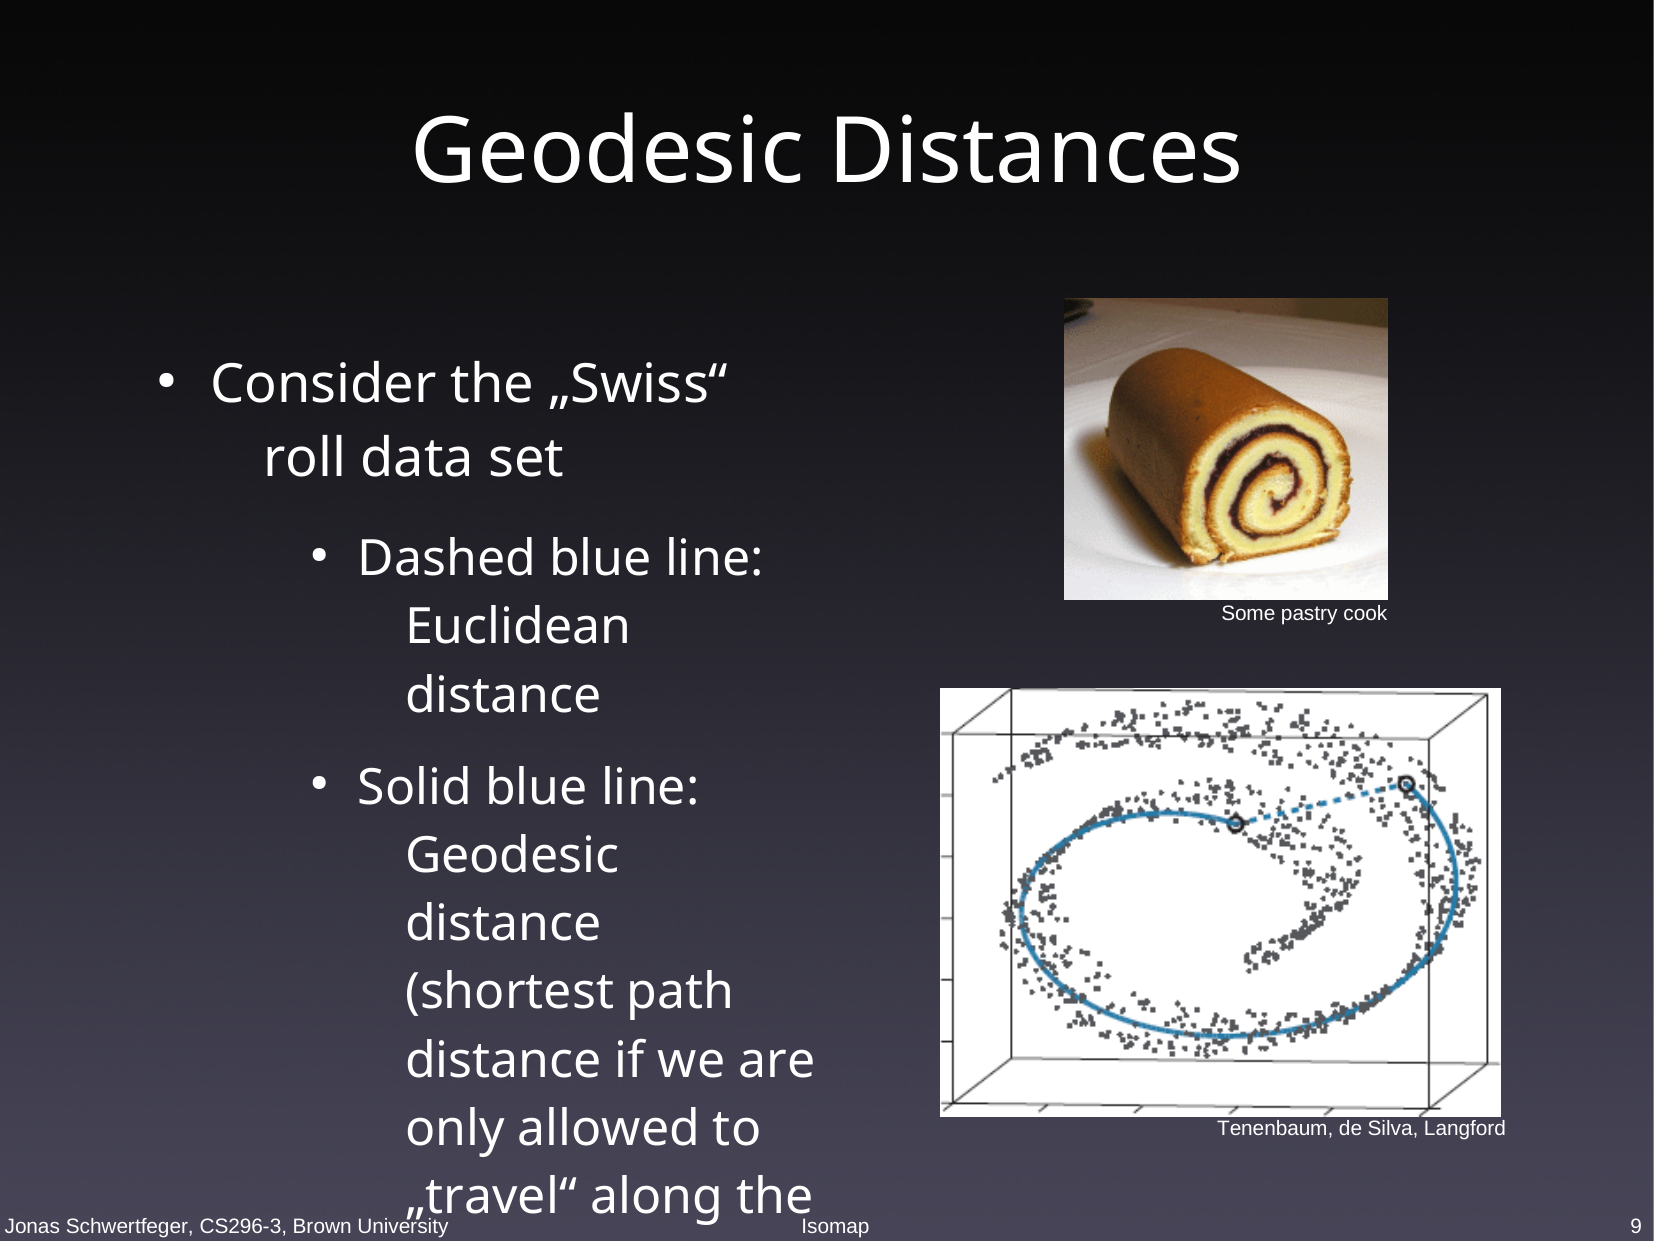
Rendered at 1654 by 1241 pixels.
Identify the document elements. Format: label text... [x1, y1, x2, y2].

text_box Tenenbaum, de Silva, Langford [1055, 1117, 1506, 1141]
title Geodesic Distances [121, 43, 1534, 251]
list Consider the „Swiss“ roll data set Dashed blue line: Euclidean distance Solid blue line: Geodesic distance (shortest path distance if we are only allowed to „travel“ along the manifold) [121, 344, 826, 1127]
text_box Some pastry cook [1125, 602, 1388, 626]
picture [0, 0, 1654, 1241]
